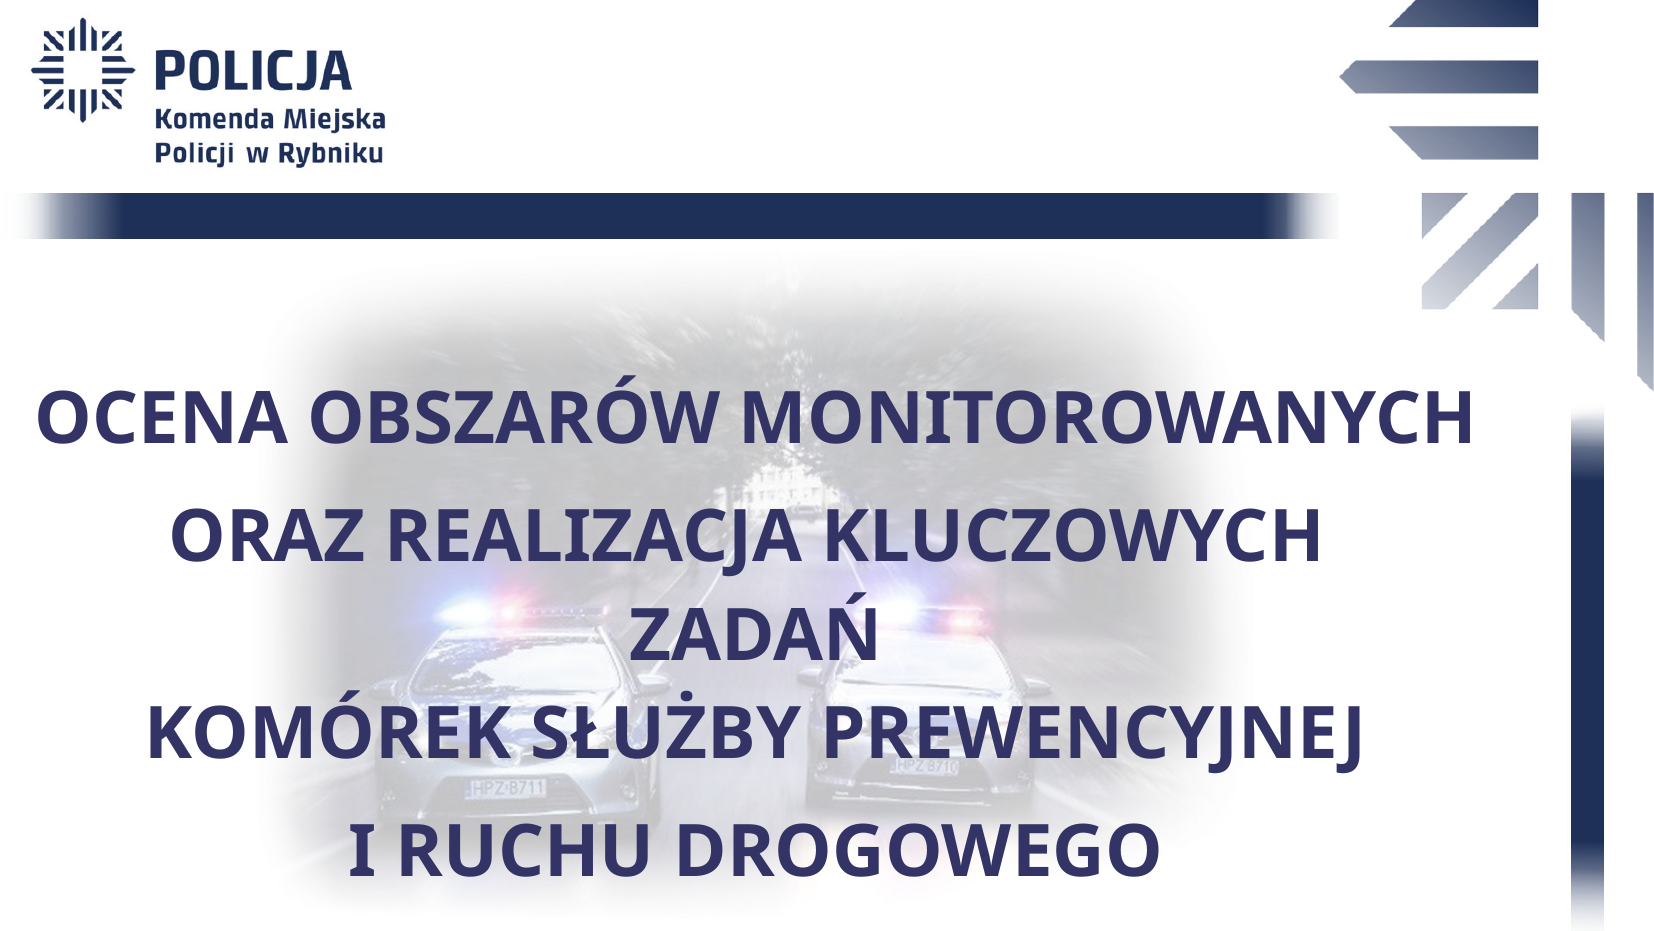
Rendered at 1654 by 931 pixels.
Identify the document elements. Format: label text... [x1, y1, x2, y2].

list OCENA OBSZARÓW MONITOROWANYCH ORAZ REALIZACJA KLUCZOWYCH ZADAŃ KOMÓREK SŁUŻBY PREWENCYJNEJ I RUCHU DROGOWEGO [11, 366, 1501, 906]
picture [0, 0, 1654, 931]
